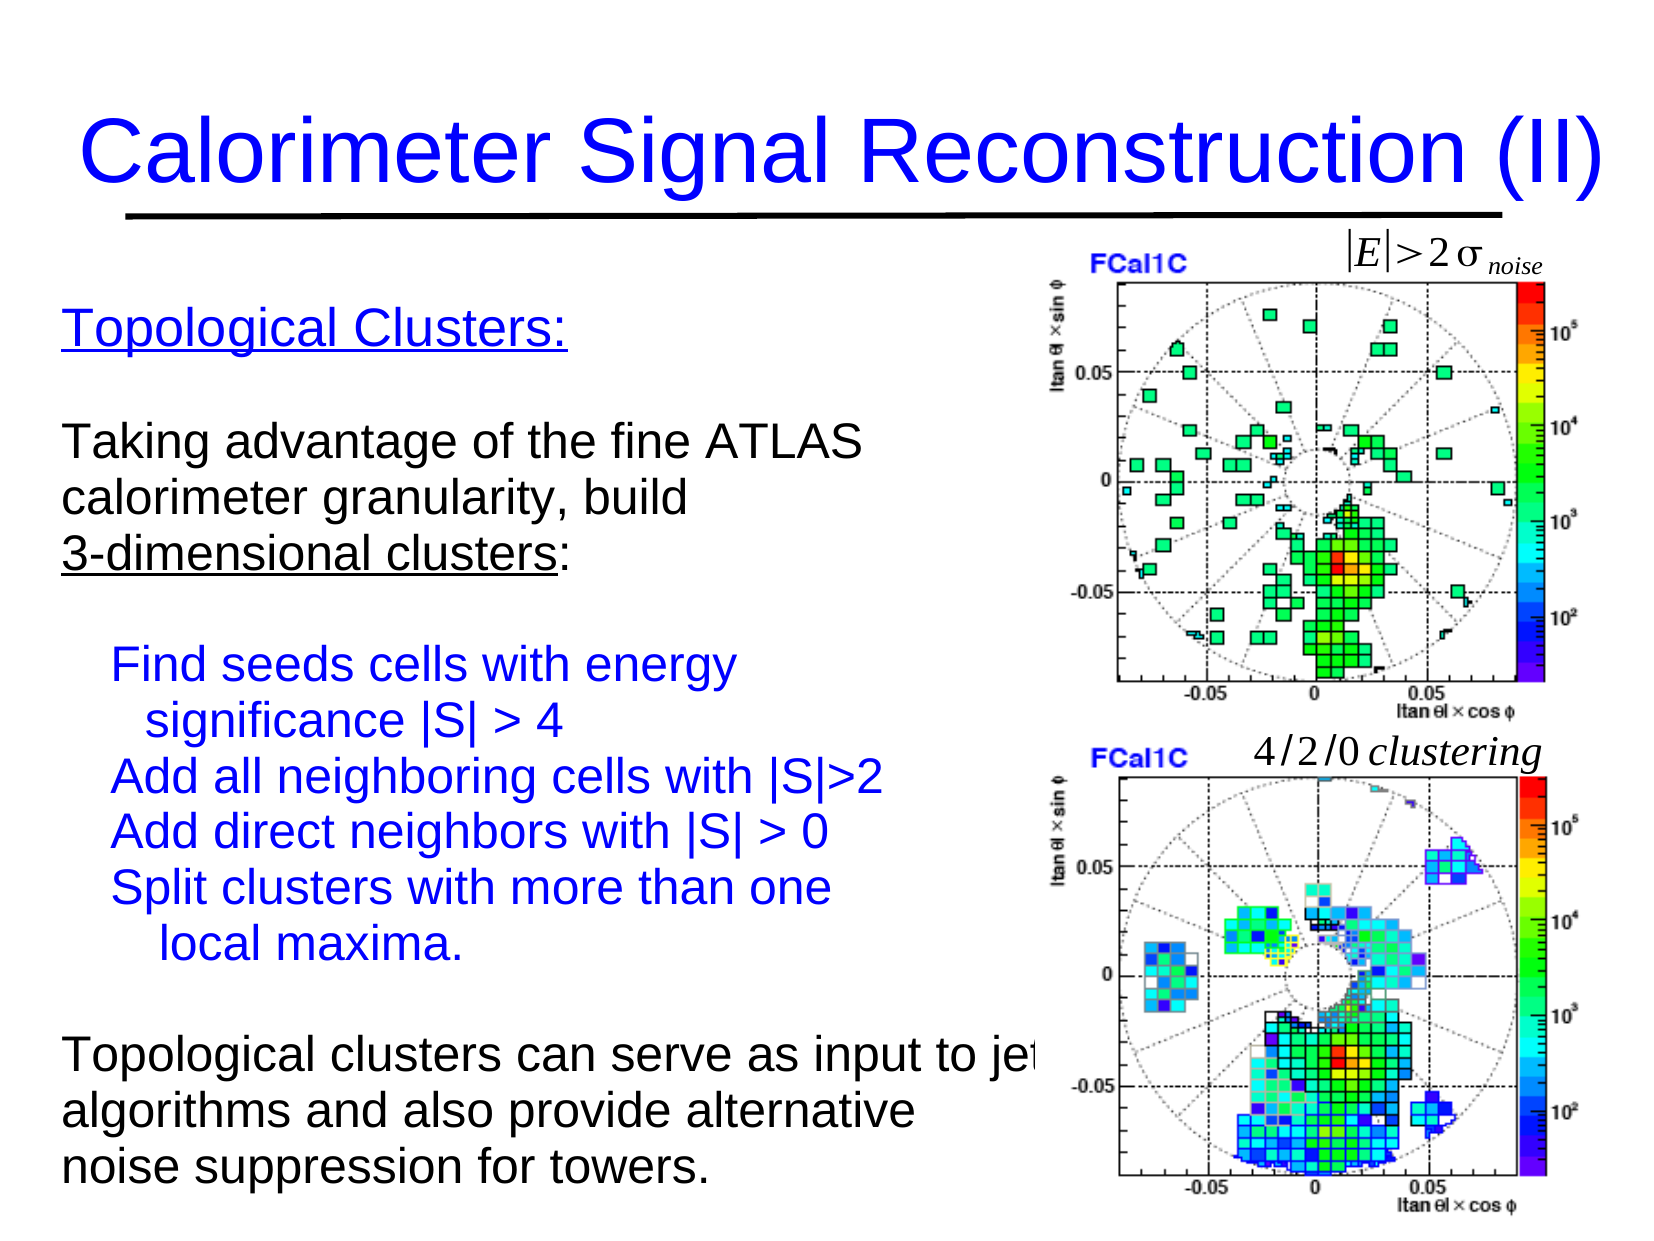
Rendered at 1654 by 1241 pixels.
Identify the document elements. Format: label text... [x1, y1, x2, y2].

text_box Calorimeter Signal Reconstruction (II) [78, 99, 1619, 214]
chart [1330, 226, 1554, 282]
text_box Topological Clusters: Taking advantage of the fine ATLAS calorimeter granularity, build 3-dimensional clusters: Find seeds cells with energy significance |S| > 4 Add all neighboring cells with |S|>2 Add direct neighbors with |S| > 0 Split clusters with more than one local maxima. Topological clusters can serve as input to jet algorithms and also provide alternative noise suppression for towers. [60, 297, 1037, 1194]
chart [1242, 728, 1548, 776]
picture [1035, 236, 1604, 1237]
